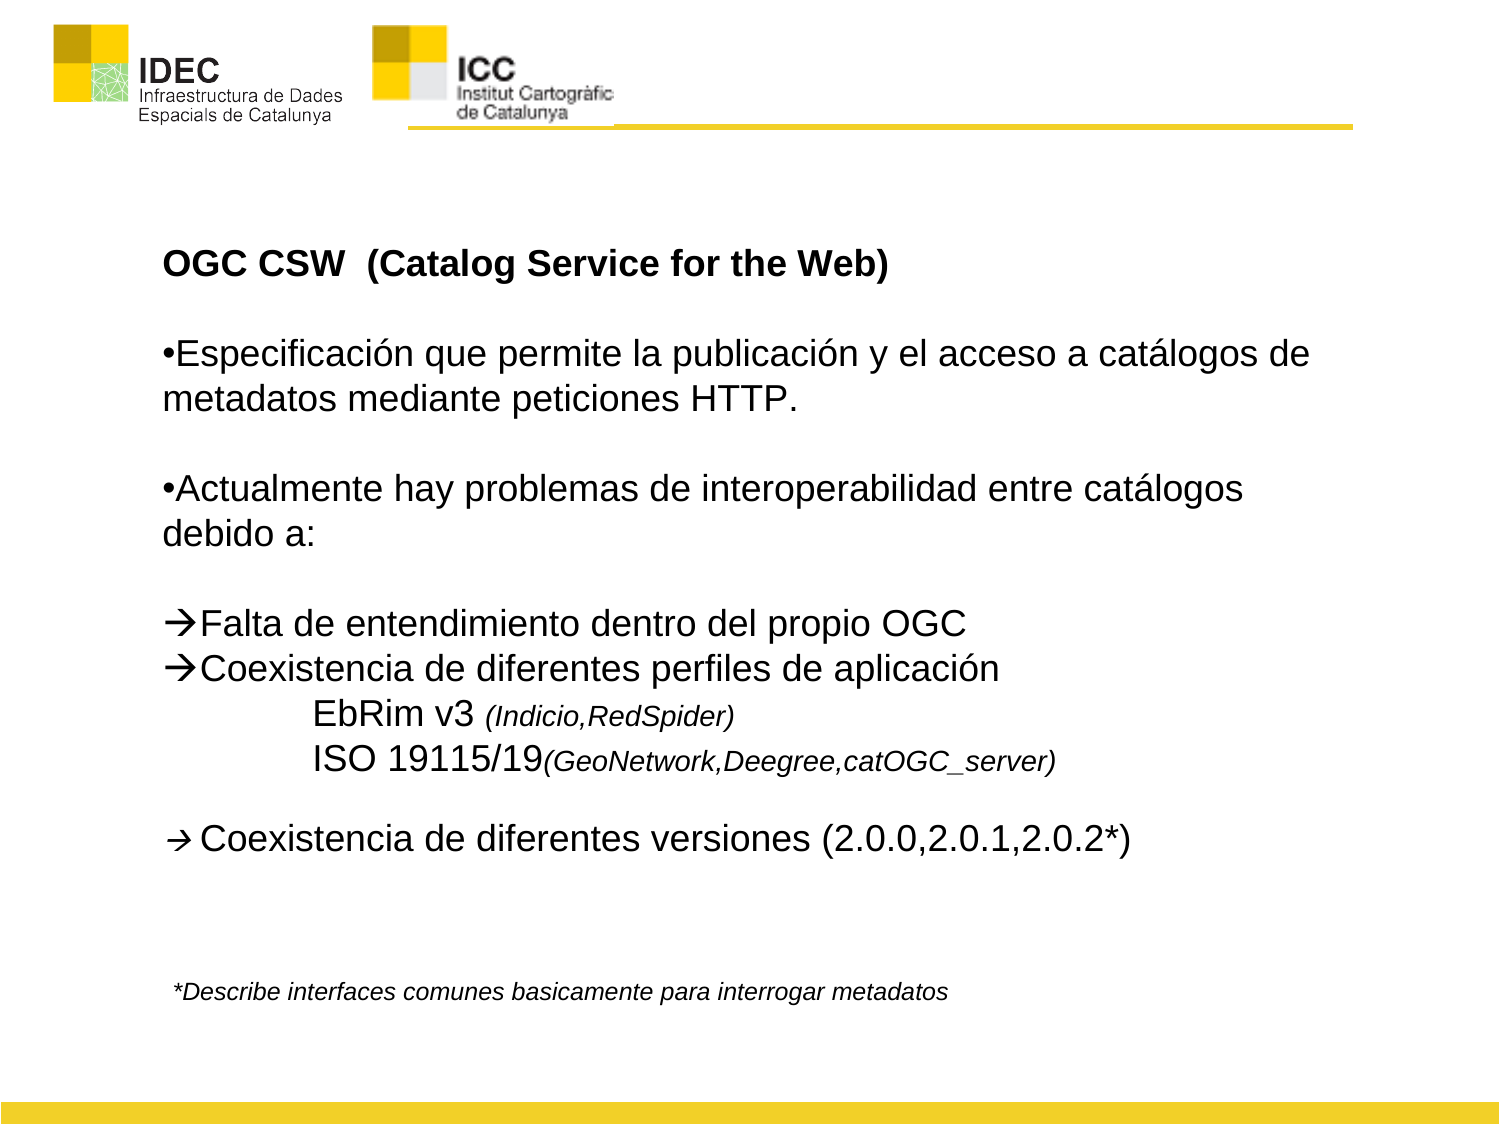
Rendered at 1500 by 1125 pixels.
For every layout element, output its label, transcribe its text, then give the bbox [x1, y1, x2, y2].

text_box OGC CSW (Catalog Service for the Web) Especificación que permite la publicación y el acceso a catálogos de metadatos mediante peticiones HTTP. Actualmente hay problemas de interoperabilidad entre catálogos debido a: Falta de entendimiento dentro del propio OGC Coexistencia de diferentes perfiles de aplicación EbRim v3 (Indicio,RedSpider) ISO 19115/19(GeoNetwork,Deegree,catOGC_server)  Coexistencia de diferentes versiones (2.0.0,2.0.1,2.0.2*) [147, 231, 1329, 913]
text_box [0, 1101, 1500, 1125]
picture [372, 25, 614, 126]
text_box *Describe interfaces comunes basicamente para interrogar metadatos [157, 967, 966, 1014]
chart [53, 24, 343, 126]
